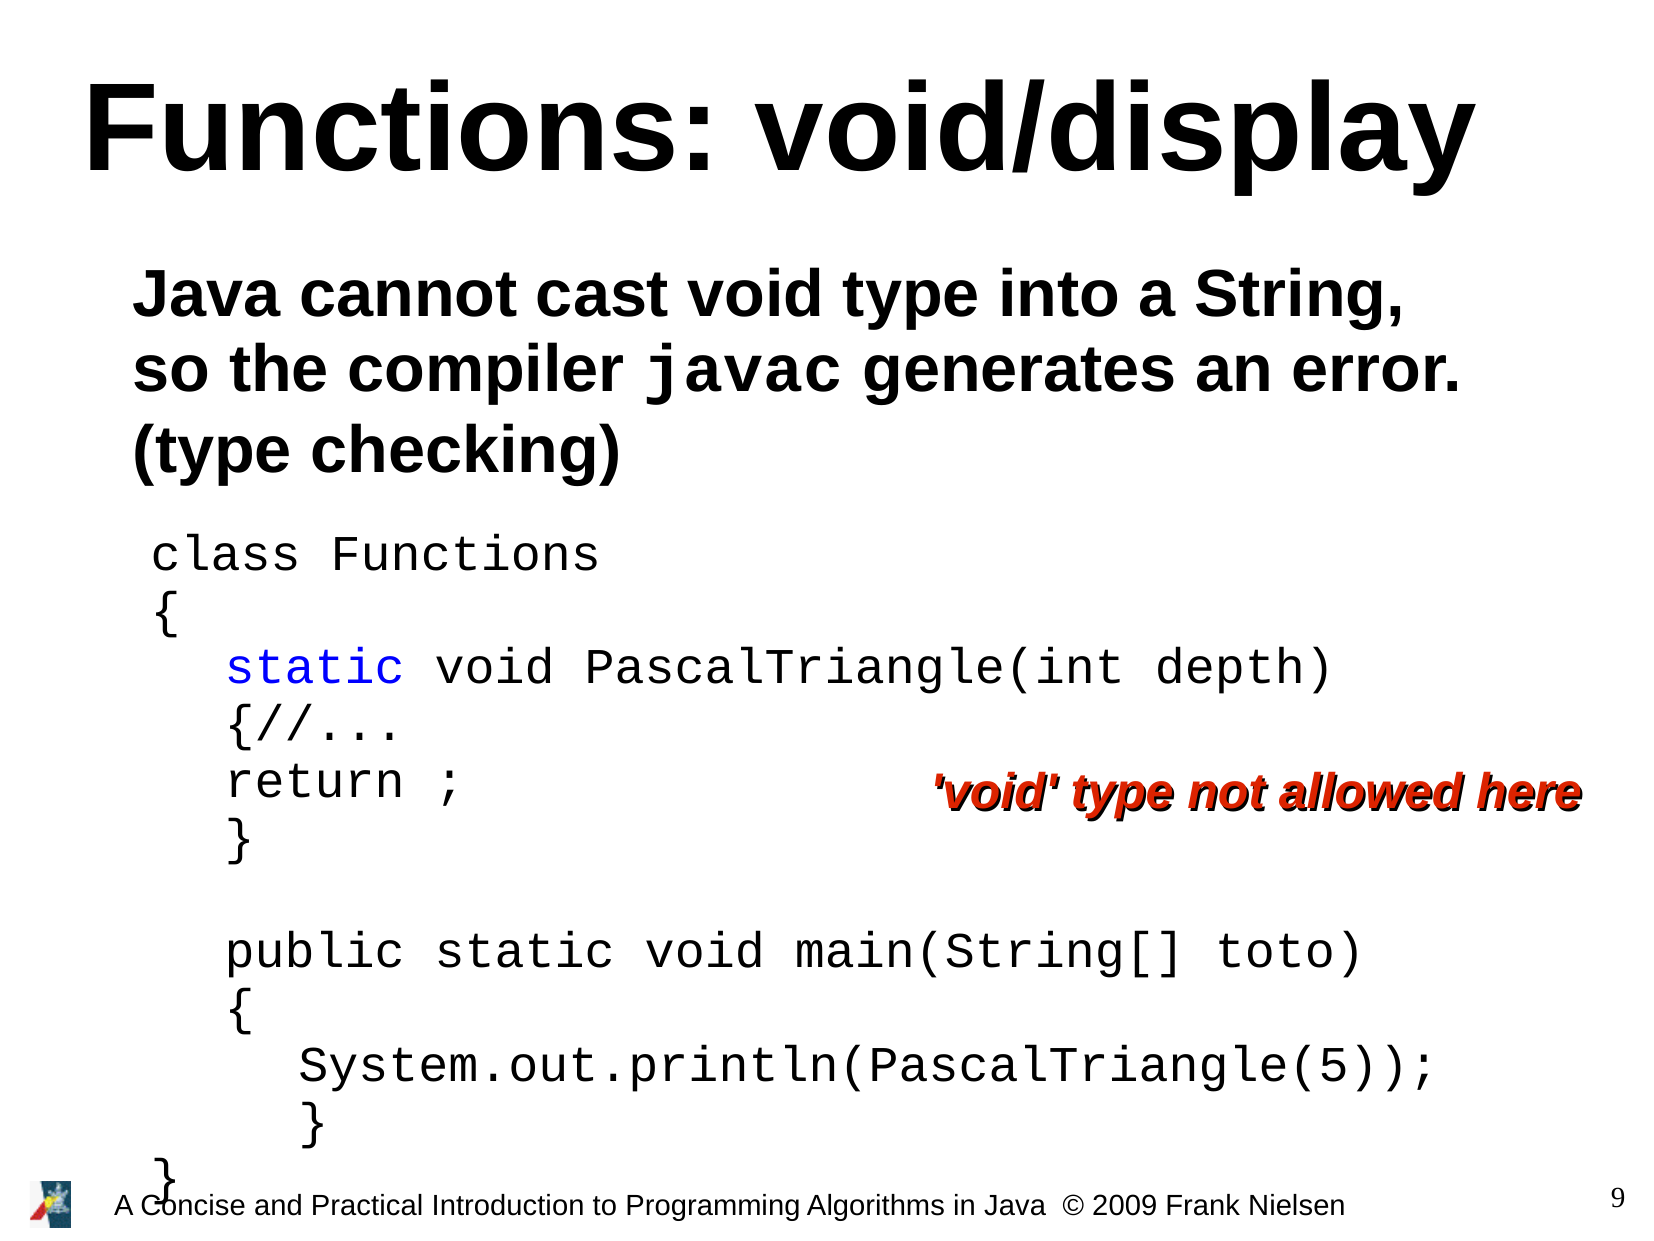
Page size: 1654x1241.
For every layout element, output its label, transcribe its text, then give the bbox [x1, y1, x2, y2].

text_box 'void' type not allowed here [915, 756, 1597, 829]
text_box Java cannot cast void type into a String, so the compiler javac generates an error. (type checking) [118, 249, 1478, 494]
text_box Functions: void/display [67, 49, 1493, 205]
picture [29, 1181, 71, 1228]
text_box class Functions { static void PascalTriangle(int depth) {//... return ; } public static void main(String[] toto) { System.out.println(PascalTriangle(5)); } } [135, 521, 1454, 1182]
